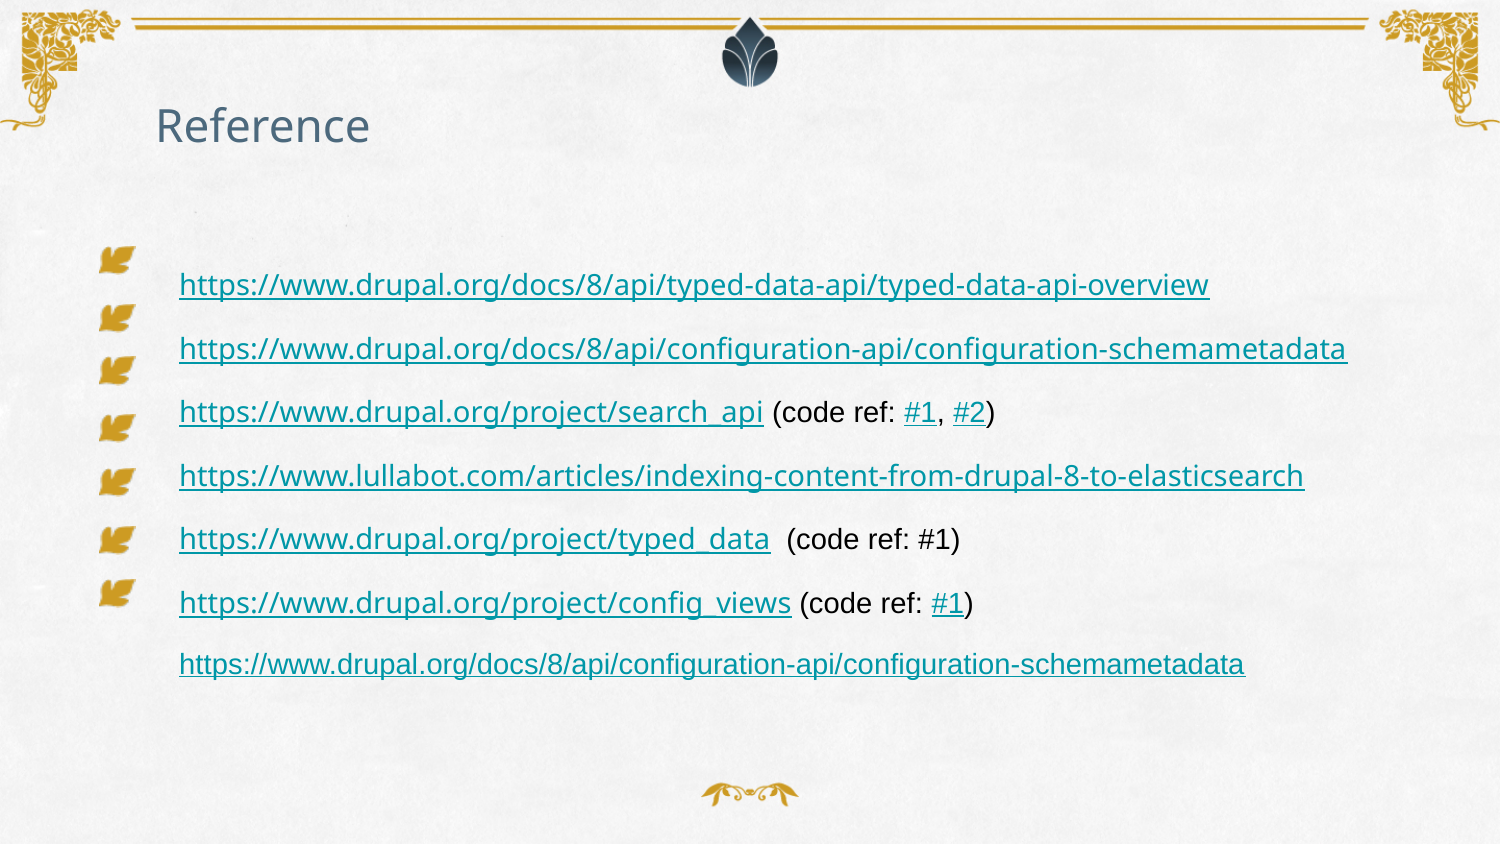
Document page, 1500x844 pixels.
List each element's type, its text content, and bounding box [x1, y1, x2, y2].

text_box Reference [140, 81, 854, 161]
text_box https://www.drupal.org/docs/8/api/typed-data-api/typed-data-api-overview https://www.drupal.org/docs/8/api/configuration-api/configuration-schemametadata https://www.drupal.org/project/search_api (code ref: #1, #2) https://www.lullabot.com/articles/indexing-content-from-drupal-8-to-elasticsearch https://www.drupal.org/project/typed_data (code ref: #1) https://www.drupal.org/project/config_views (code ref: #1) https://www.drupal.org/docs/8/api/configuration-api/configuration-schemametadata [164, 227, 1431, 691]
picture [0, 0, 1500, 844]
